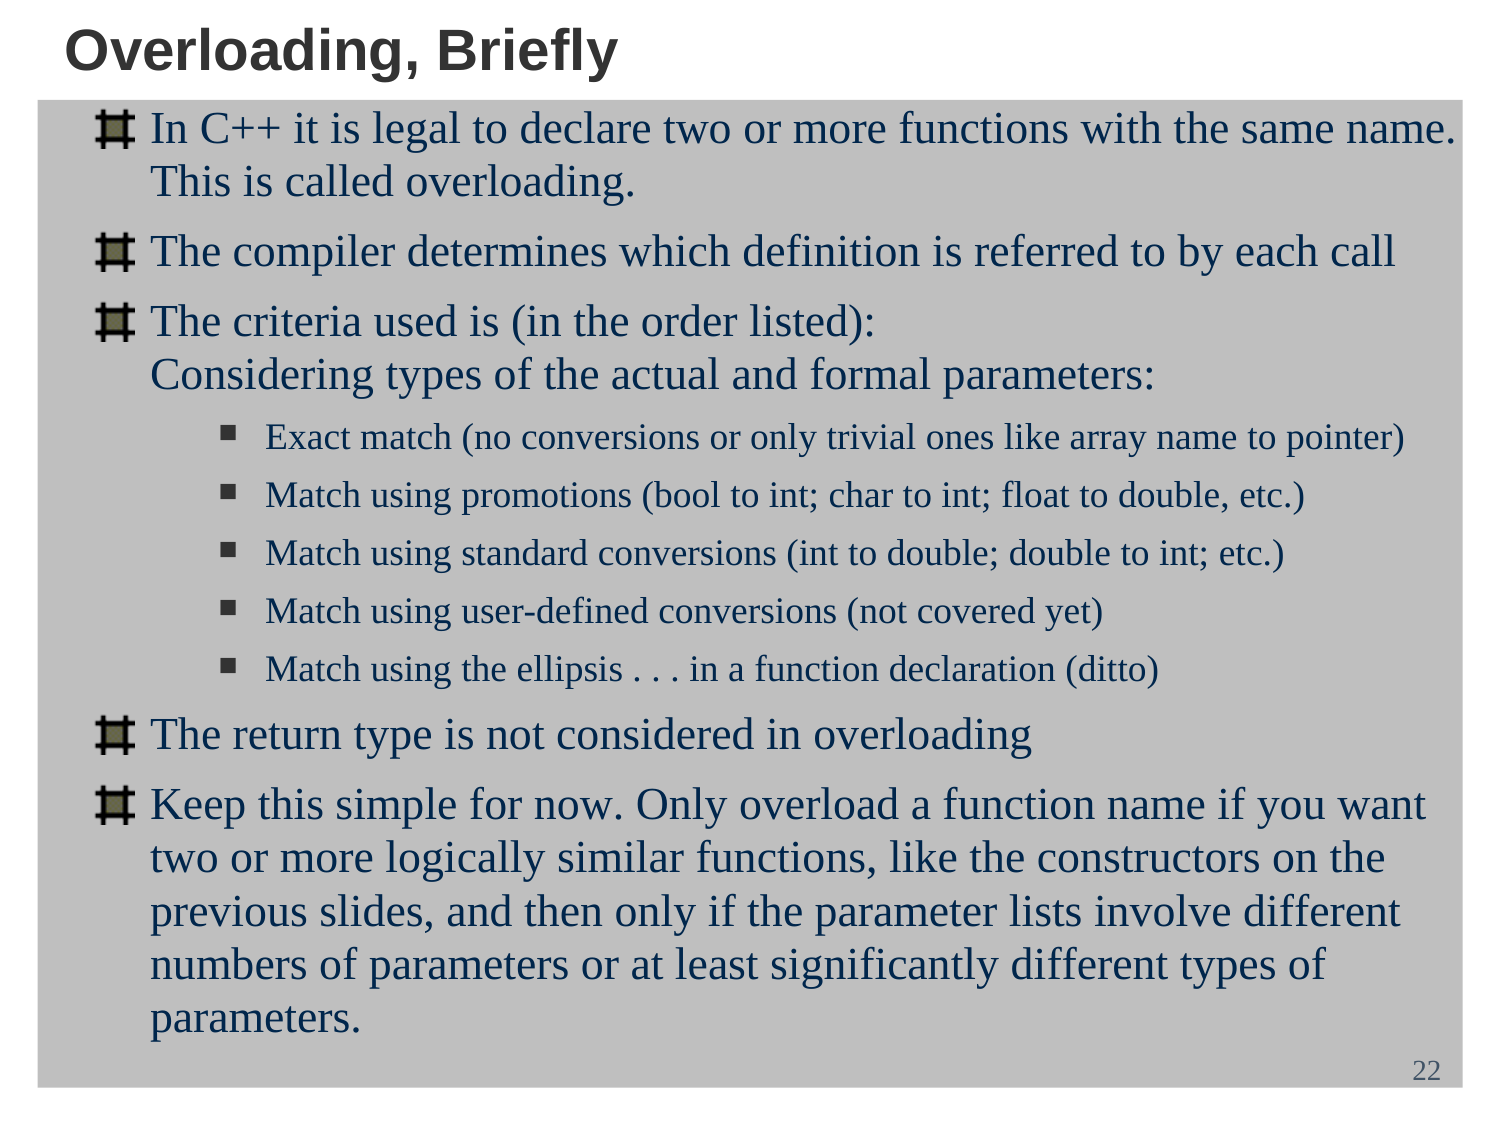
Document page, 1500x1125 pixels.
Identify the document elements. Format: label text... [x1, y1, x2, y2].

list In C++ it is legal to declare two or more functions with the same name. This is called overloading. The compiler determines which definition is referred to by each call The criteria used is (in the order listed): Considering types of the actual and formal parameters: Exact match (no conversions or only trivial ones like array name to pointer) Match using promotions (bool to int; char to int; float to double, etc.) Match using standard conversions (int to double; double to int; etc.) Match using user-defined conversions (not covered yet) Match using the ellipsis . . . in a function declaration (ditto) The return type is not considered in overloading Keep this simple for now. Only overload a function name if you want two or more logically similar functions, like the constructors on the previous slides, and then only if the parameter lists involve different numbers of parameters or at least significantly different types of parameters. [37, 99, 1463, 1088]
title Overloading, Briefly [50, 0, 1450, 91]
